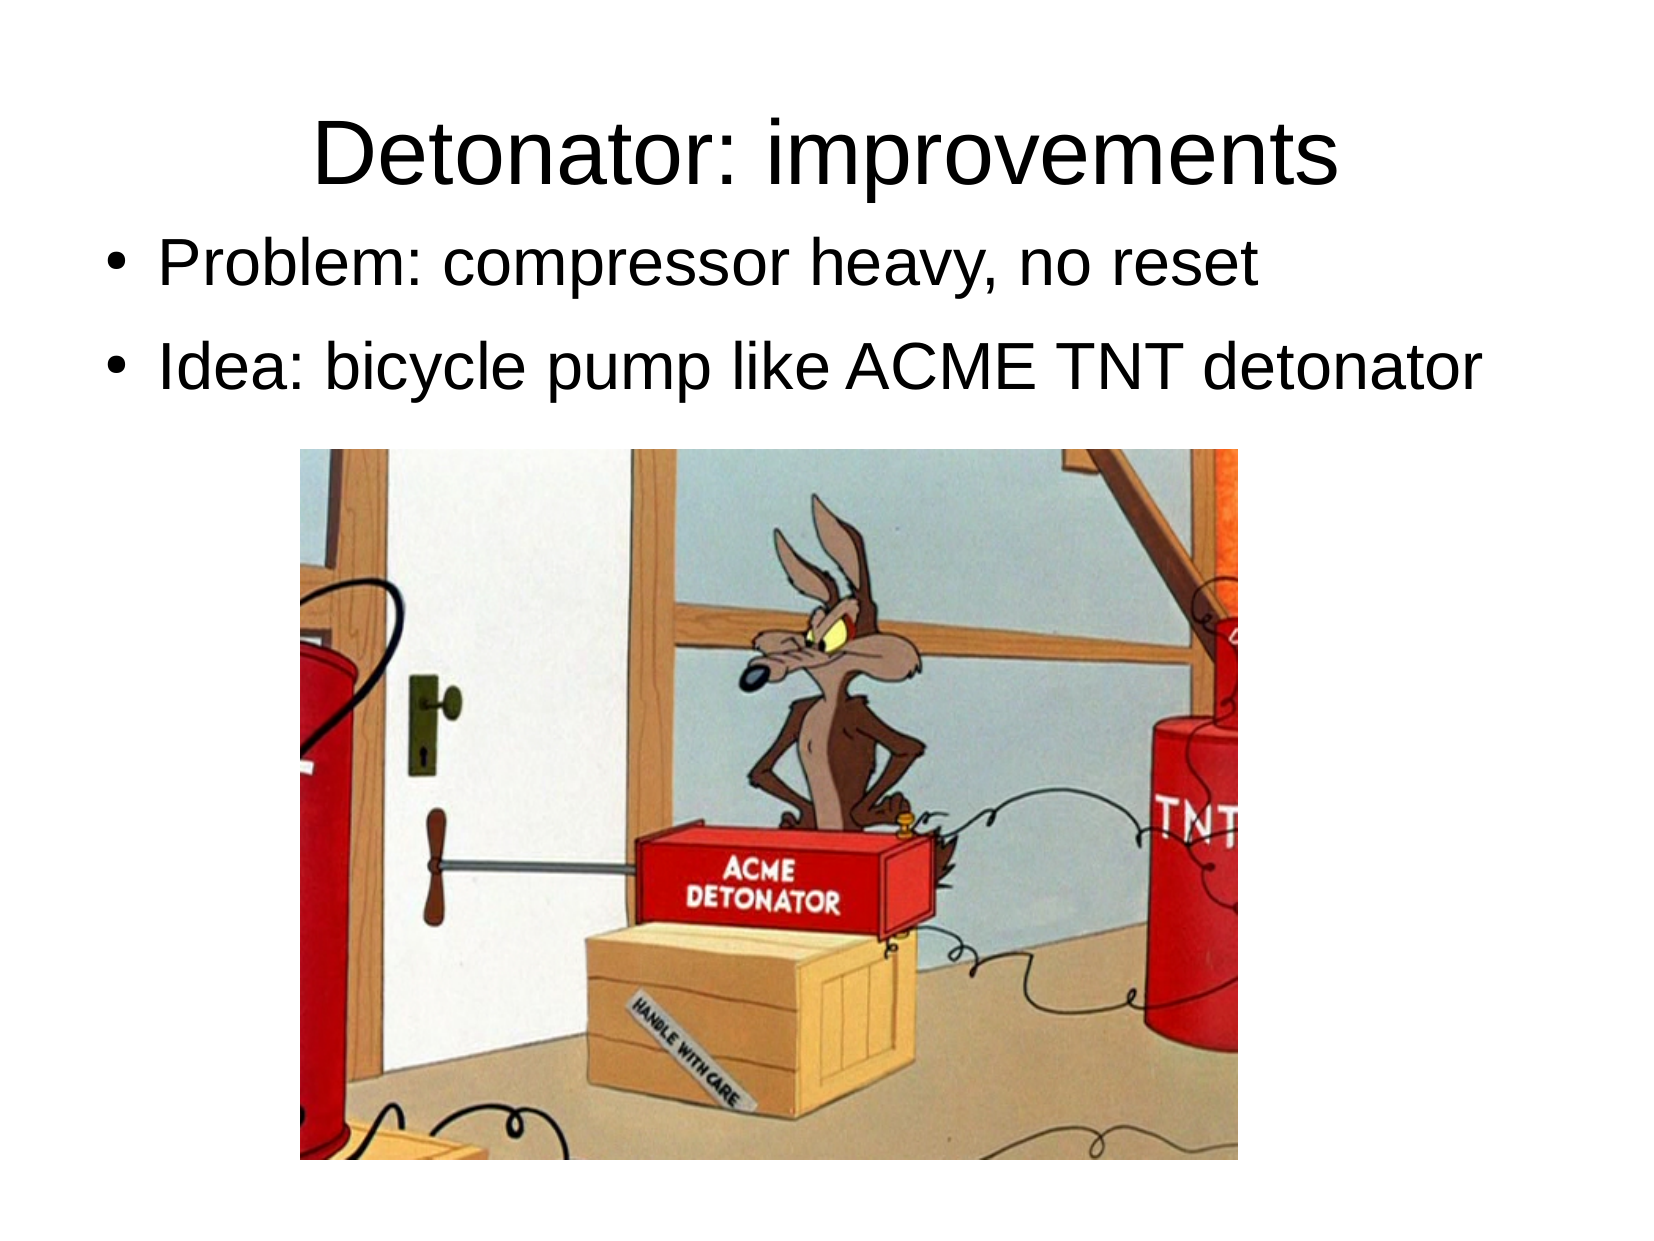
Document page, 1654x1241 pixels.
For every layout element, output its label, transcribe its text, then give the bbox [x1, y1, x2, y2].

picture [300, 449, 1238, 1160]
list Problem: compressor heavy, no reset Idea: bicycle pump like ACME TNT detonator [86, 225, 1576, 945]
title Detonator: improvements [82, 49, 1571, 257]
